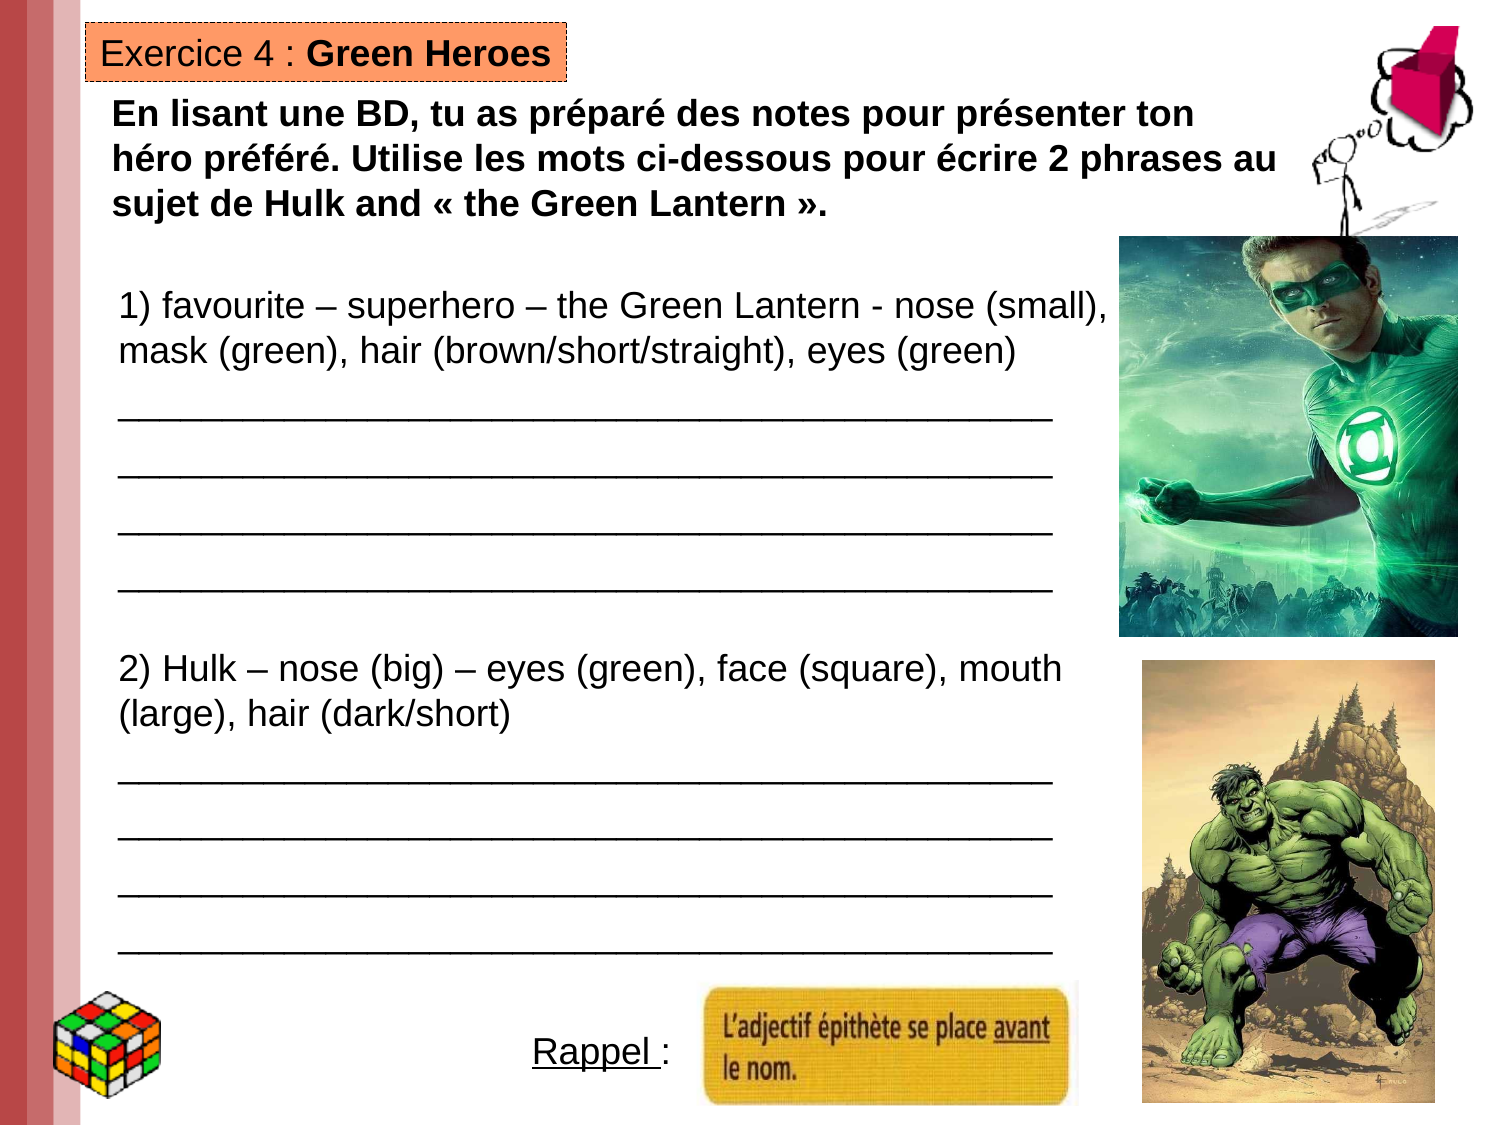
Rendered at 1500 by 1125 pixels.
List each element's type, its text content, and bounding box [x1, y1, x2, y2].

text_box Exercice 4 : Green Heroes [85, 22, 567, 82]
picture [1119, 26, 1474, 637]
text_box Rappel : [517, 1020, 697, 1080]
picture [696, 980, 1079, 1106]
text_box En lisant une BD, tu as préparé des notes pour présenter ton héro préféré. Utilise les mots ci-dessous pour écrire 2 phrases au sujet de Hulk and « the Green Lantern ». [96, 81, 1300, 232]
picture [53, 991, 161, 1099]
picture [1142, 660, 1435, 1103]
text_box 1) favourite – superhero – the Green Lantern - nose (small), mask (green), hair (brown/short/straight), eyes (green) _____________________________________________ _____________________________________________ _____________________________________________ _____________________________________________ 2) Hulk – nose (big) – eyes (green), face (square), mouth (large), hair (dark/short) _____________________________________________ _____________________________________________ _____________________________________________ _____________________________________________ [103, 274, 1135, 963]
